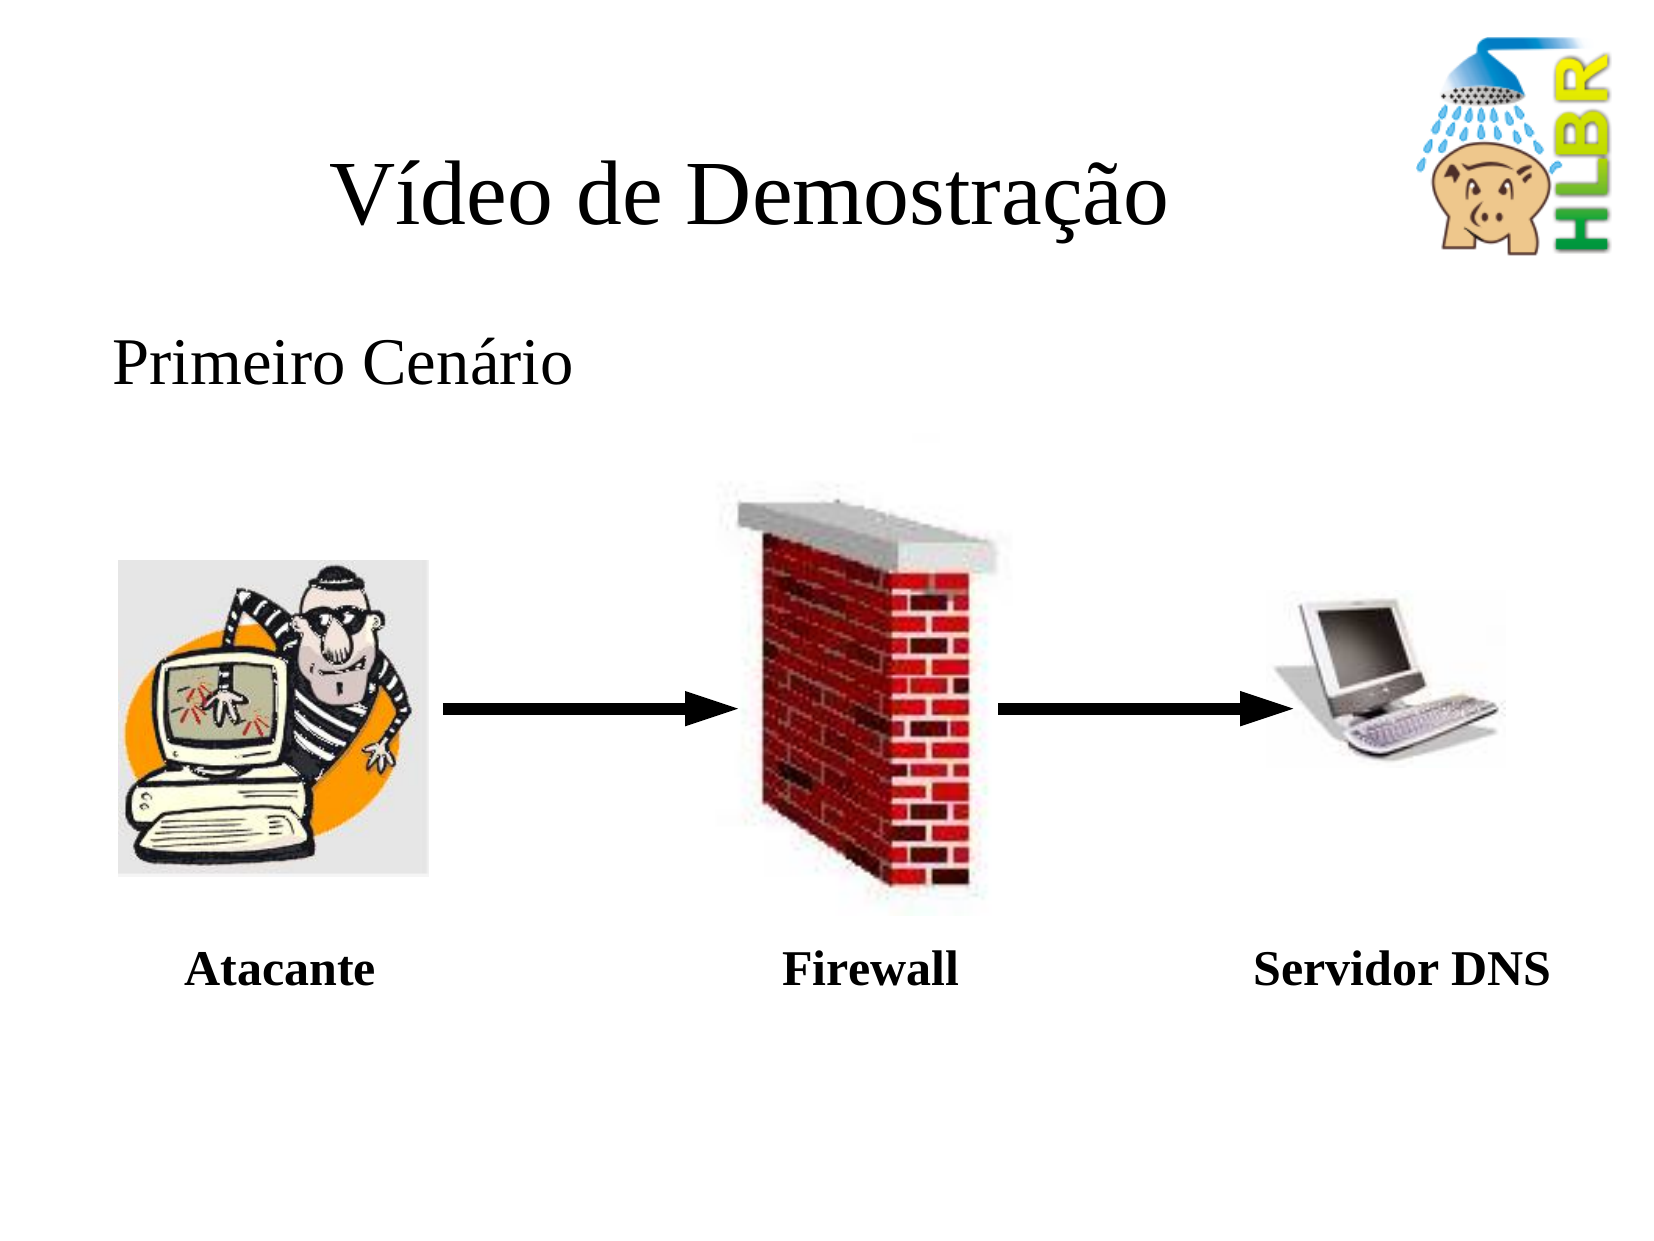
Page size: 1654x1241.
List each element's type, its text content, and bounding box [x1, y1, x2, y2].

text_box Atacante [88, 933, 473, 1004]
picture [118, 560, 429, 877]
list Primeiro Cenário [112, 324, 1388, 1020]
text_box Servidor DNS [1210, 933, 1595, 1004]
picture [693, 433, 1093, 916]
title Vídeo de Demostração [112, 76, 1388, 312]
picture [1266, 590, 1506, 768]
picture [1416, 37, 1612, 260]
text_box Firewall [679, 933, 1063, 1004]
